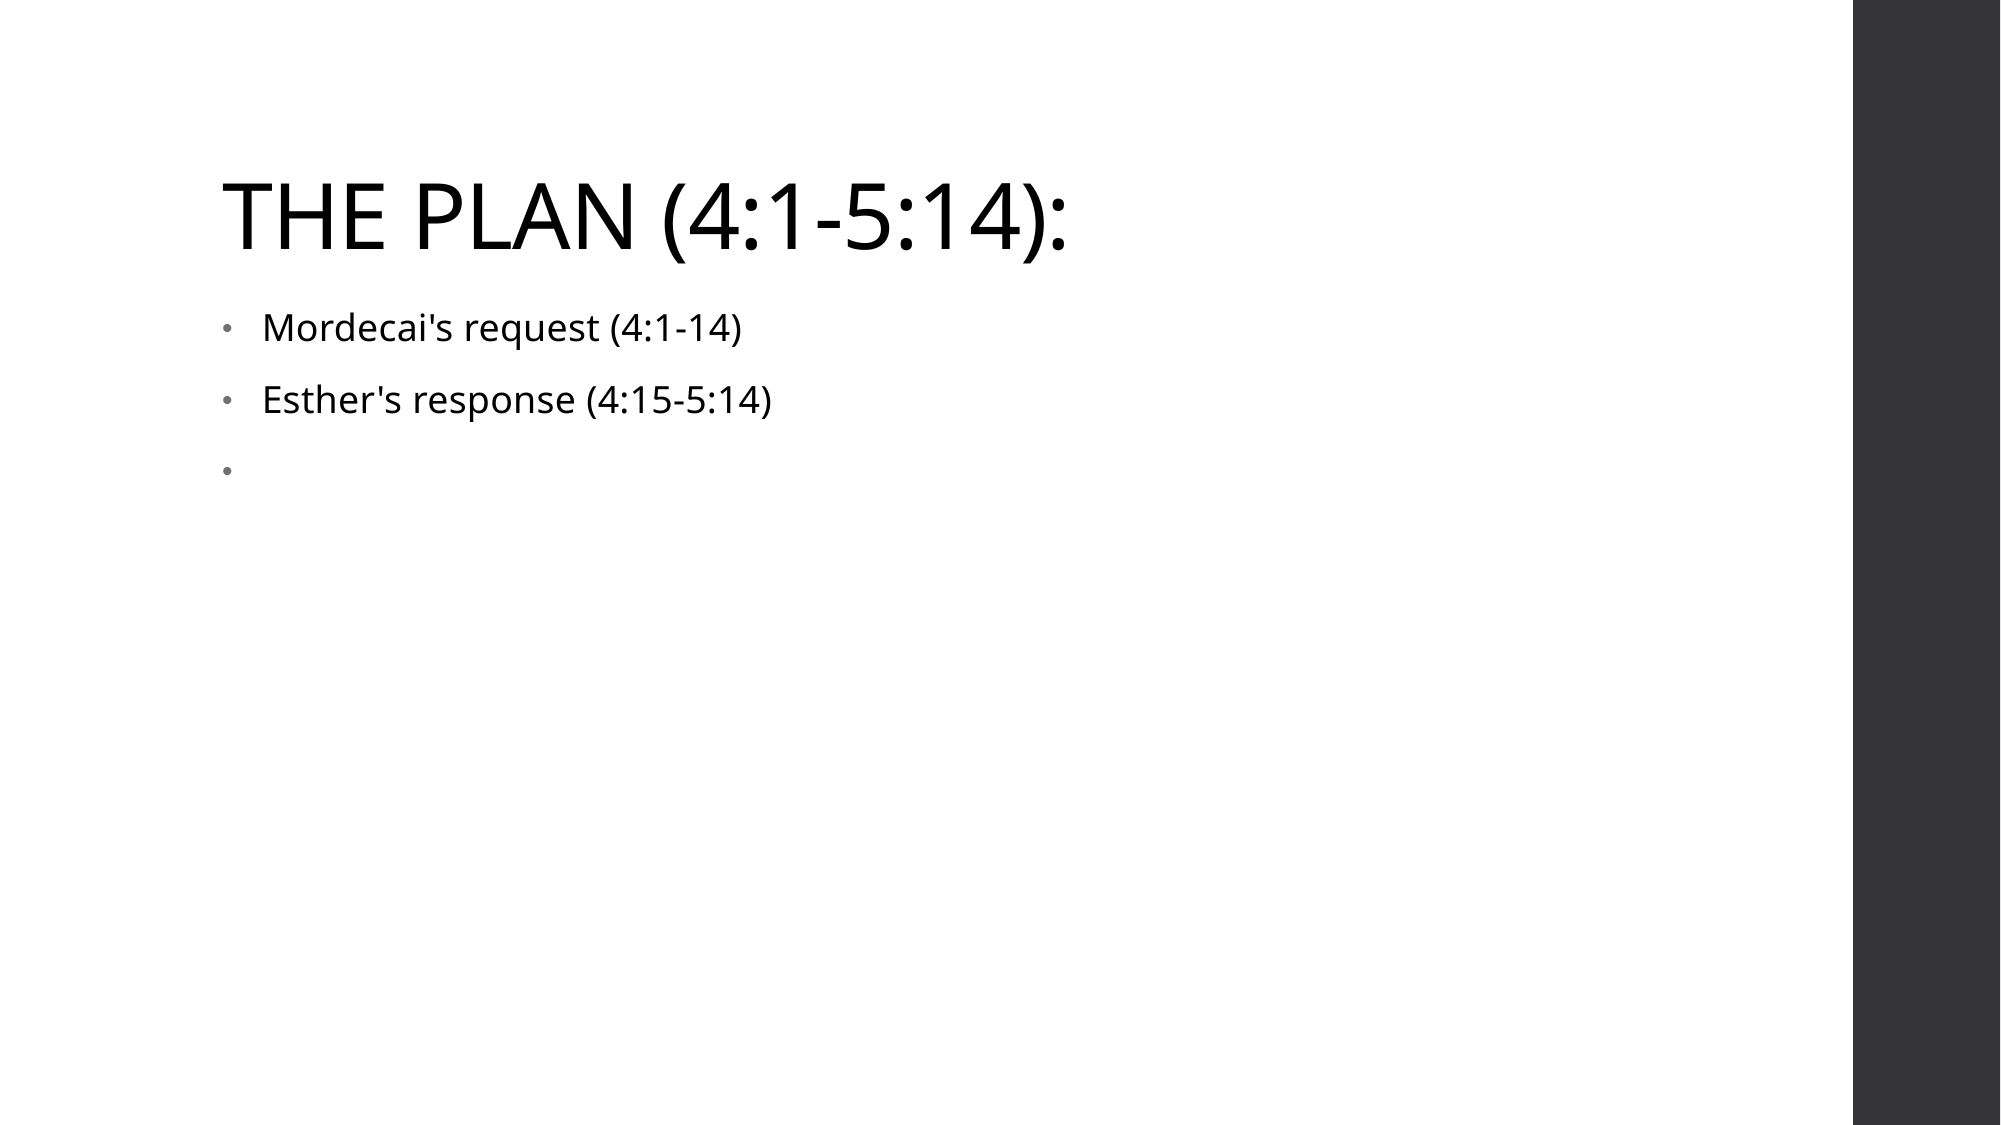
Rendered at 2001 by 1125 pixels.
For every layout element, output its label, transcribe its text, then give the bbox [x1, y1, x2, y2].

title THE PLAN (4:1-5:14): [206, 60, 1797, 278]
list Mordecai's request (4:1-14) Esther's response (4:15-5:14) [206, 299, 1617, 1014]
